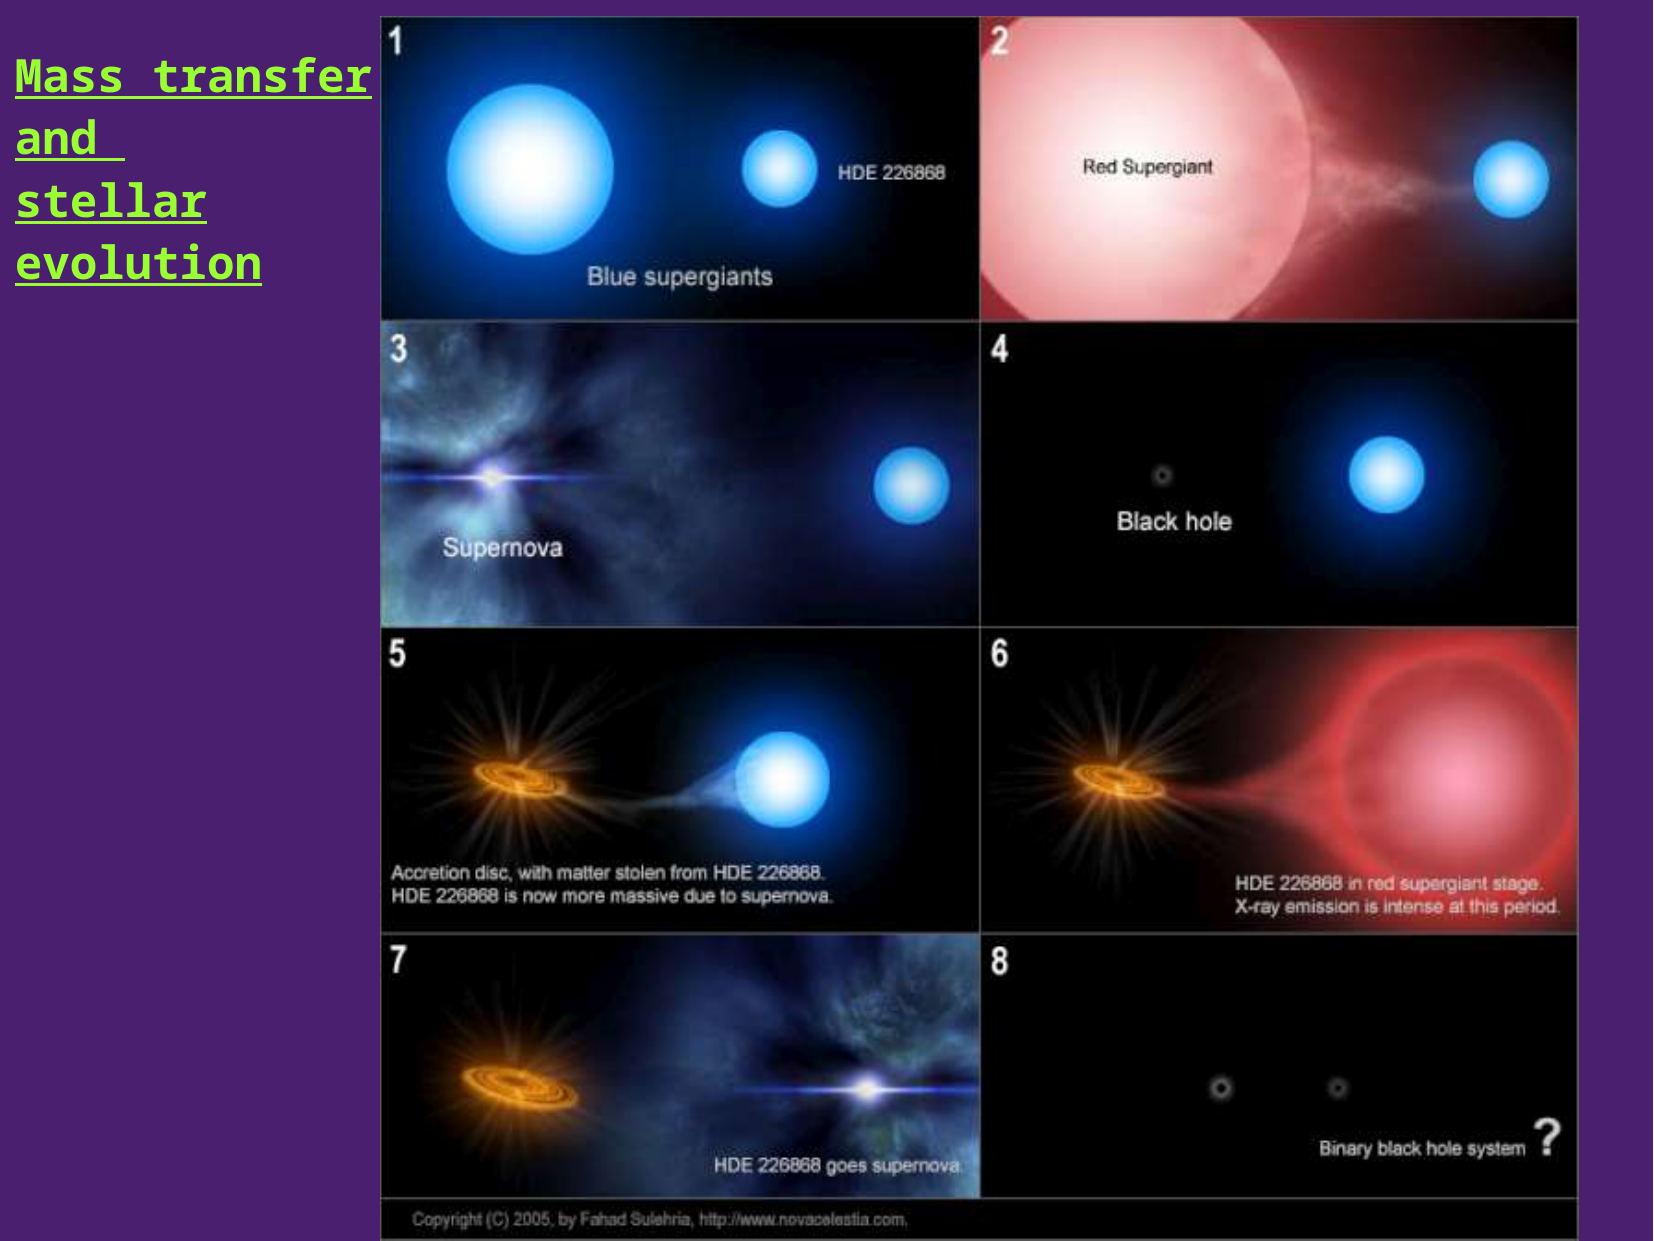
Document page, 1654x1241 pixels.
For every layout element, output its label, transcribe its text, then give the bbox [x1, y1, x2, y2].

picture [380, 16, 1579, 1241]
text_box Mass transfer and stellar evolution [0, 35, 435, 269]
